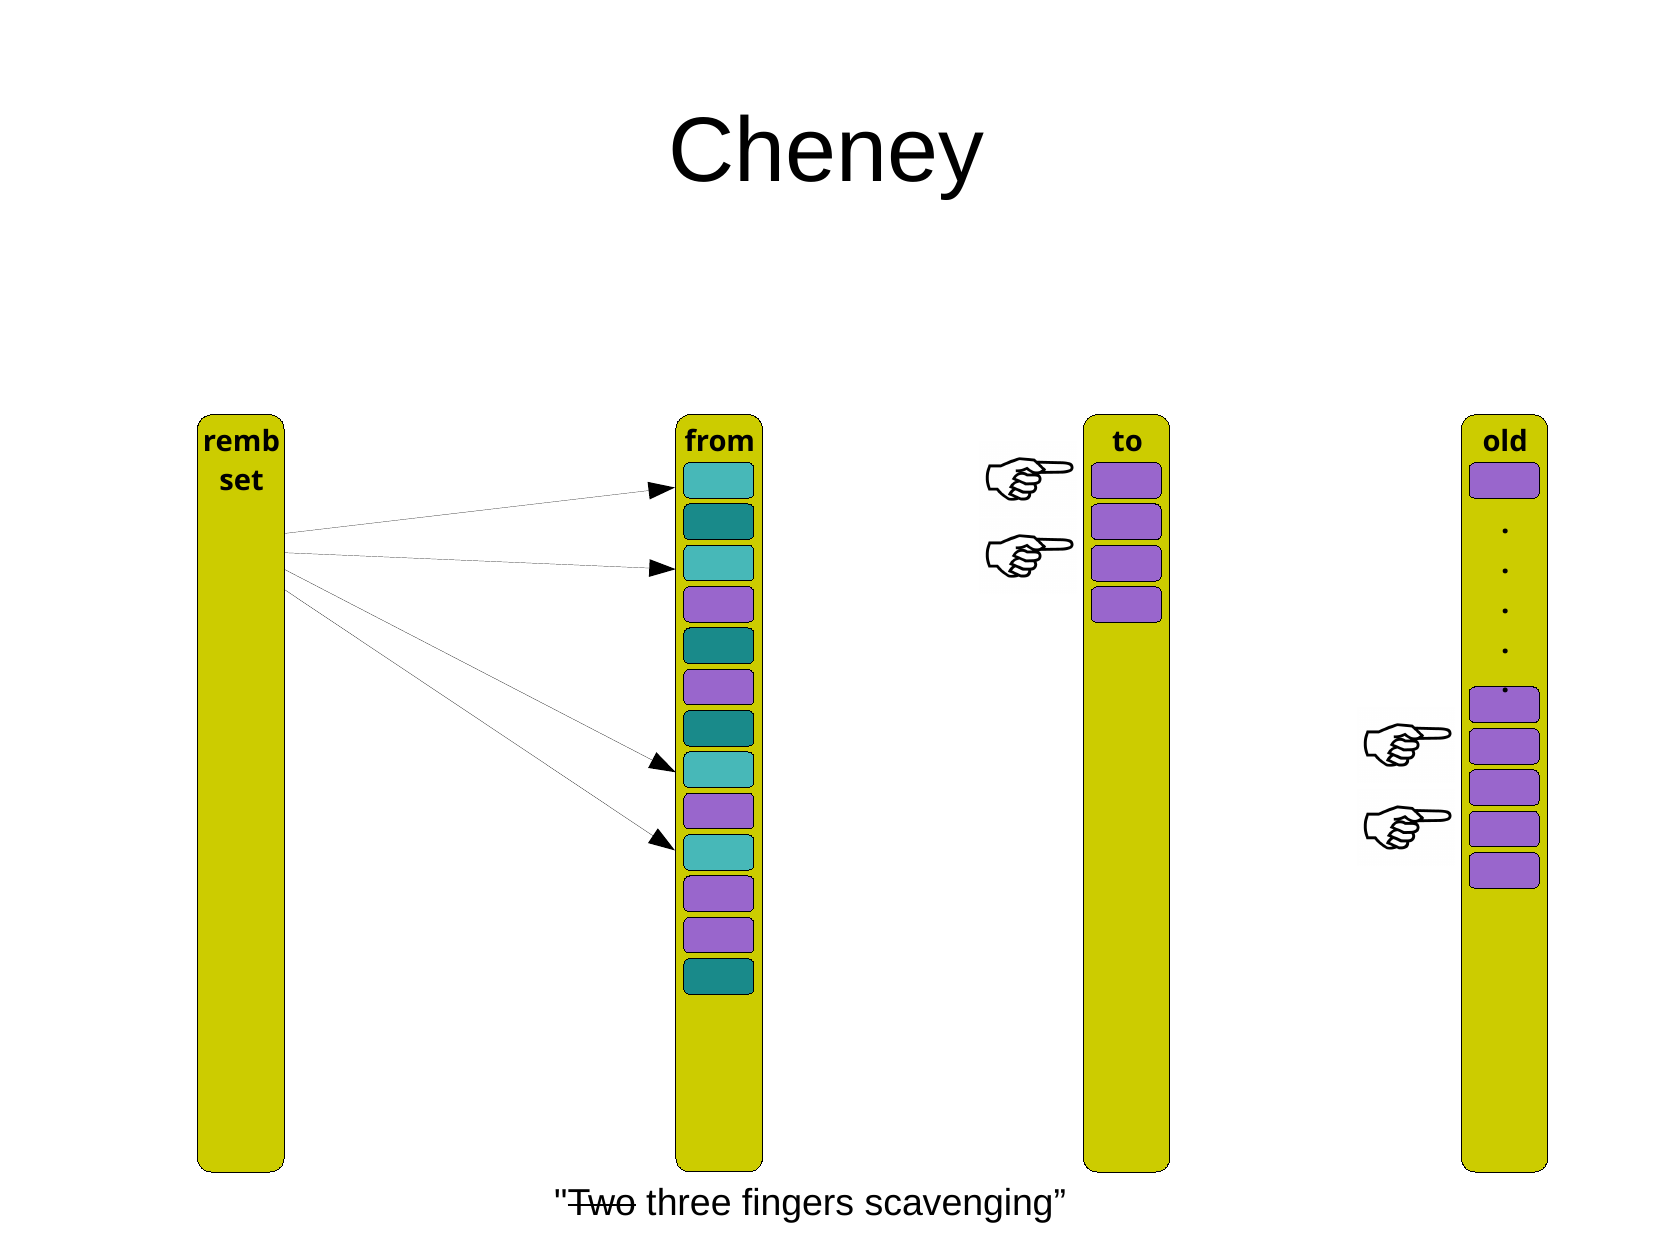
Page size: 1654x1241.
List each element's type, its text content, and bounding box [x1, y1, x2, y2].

text_box old [1448, 412, 1562, 472]
text_box . . . . . [1448, 495, 1562, 681]
text_box [675, 471, 763, 1172]
picture [979, 518, 1077, 594]
text_box [197, 496, 285, 1173]
text_box [1461, 681, 1548, 1173]
text_box Cheney [143, 91, 1511, 209]
text_box "Two three fingers scavenging” [539, 1174, 1082, 1232]
text_box [1461, 472, 1548, 495]
text_box remb set [185, 412, 298, 496]
text_box [1083, 462, 1170, 1173]
picture [1357, 707, 1455, 783]
text_box from [663, 412, 777, 471]
text_box to [1070, 412, 1184, 471]
picture [1357, 789, 1455, 866]
picture [979, 441, 1077, 517]
